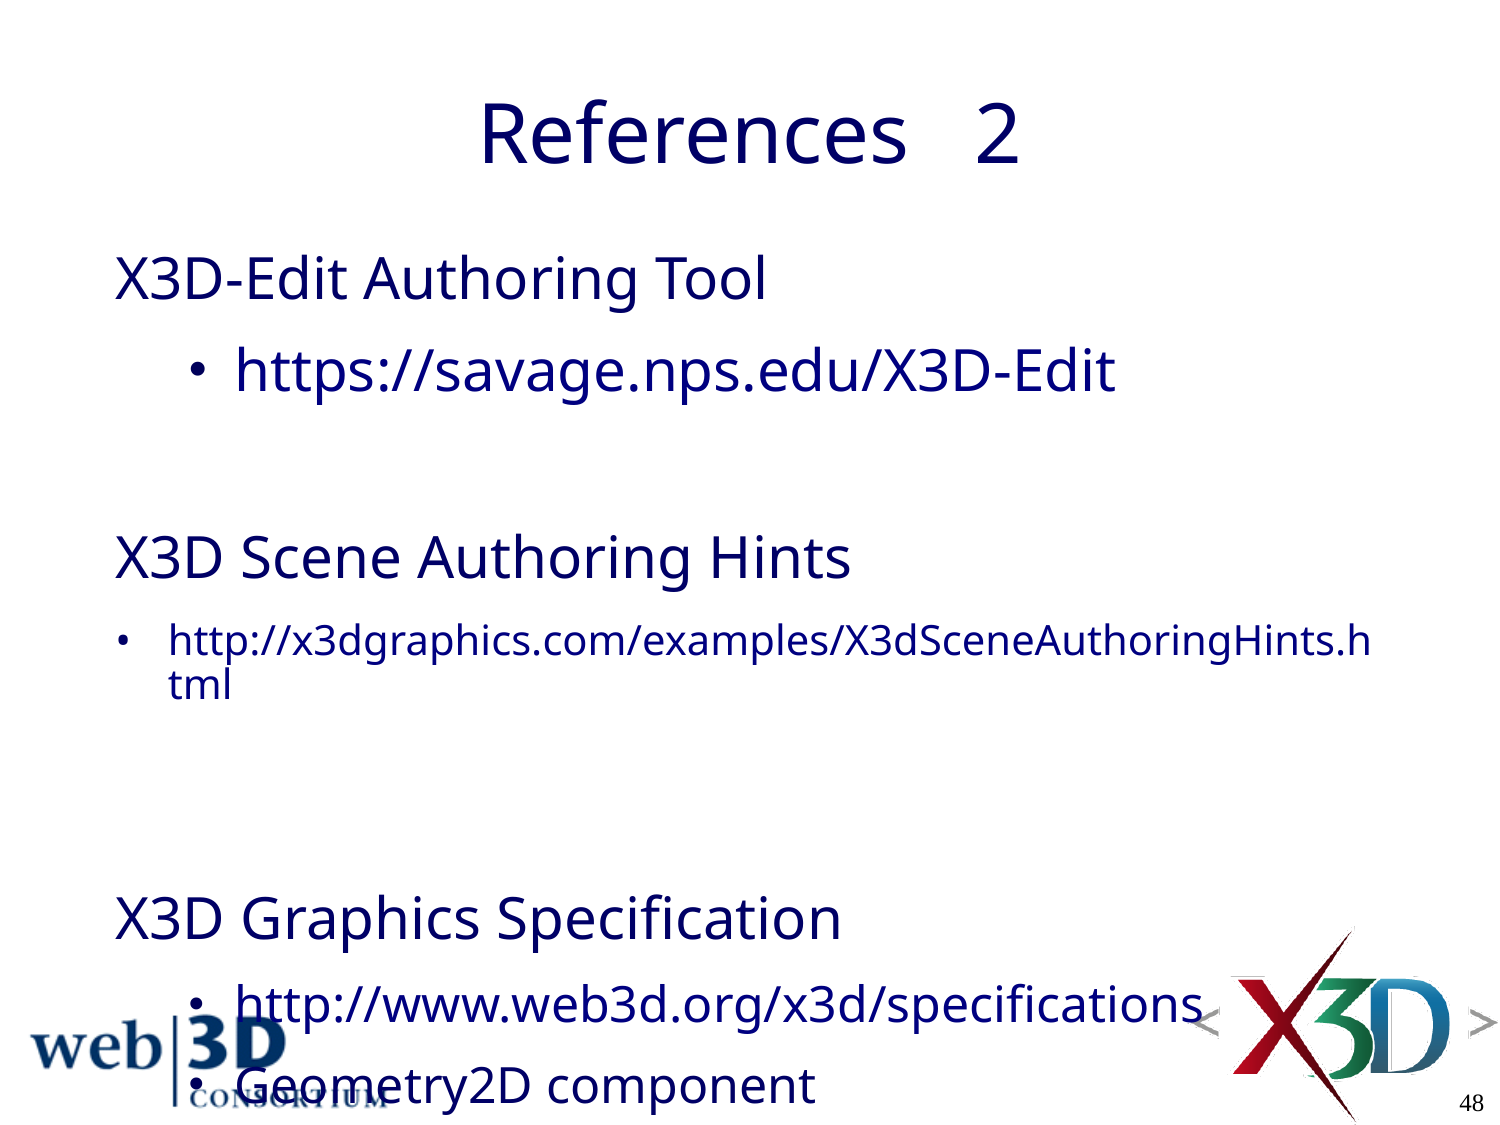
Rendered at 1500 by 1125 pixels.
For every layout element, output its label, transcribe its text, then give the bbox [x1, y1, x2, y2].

list X3D-Edit Authoring Tool https://savage.nps.edu/X3D-Edit X3D Scene Authoring Hints http://x3dgraphics.com/examples/X3dSceneAuthoringHints.html X3D Graphics Specification http://www.web3d.org/x3d/specifications Geometry2D component Also available as help pages within X3D-Edit [112, 237, 1388, 1098]
picture [12, 998, 413, 1118]
title References 2 [112, 44, 1388, 218]
picture [1187, 926, 1500, 1125]
